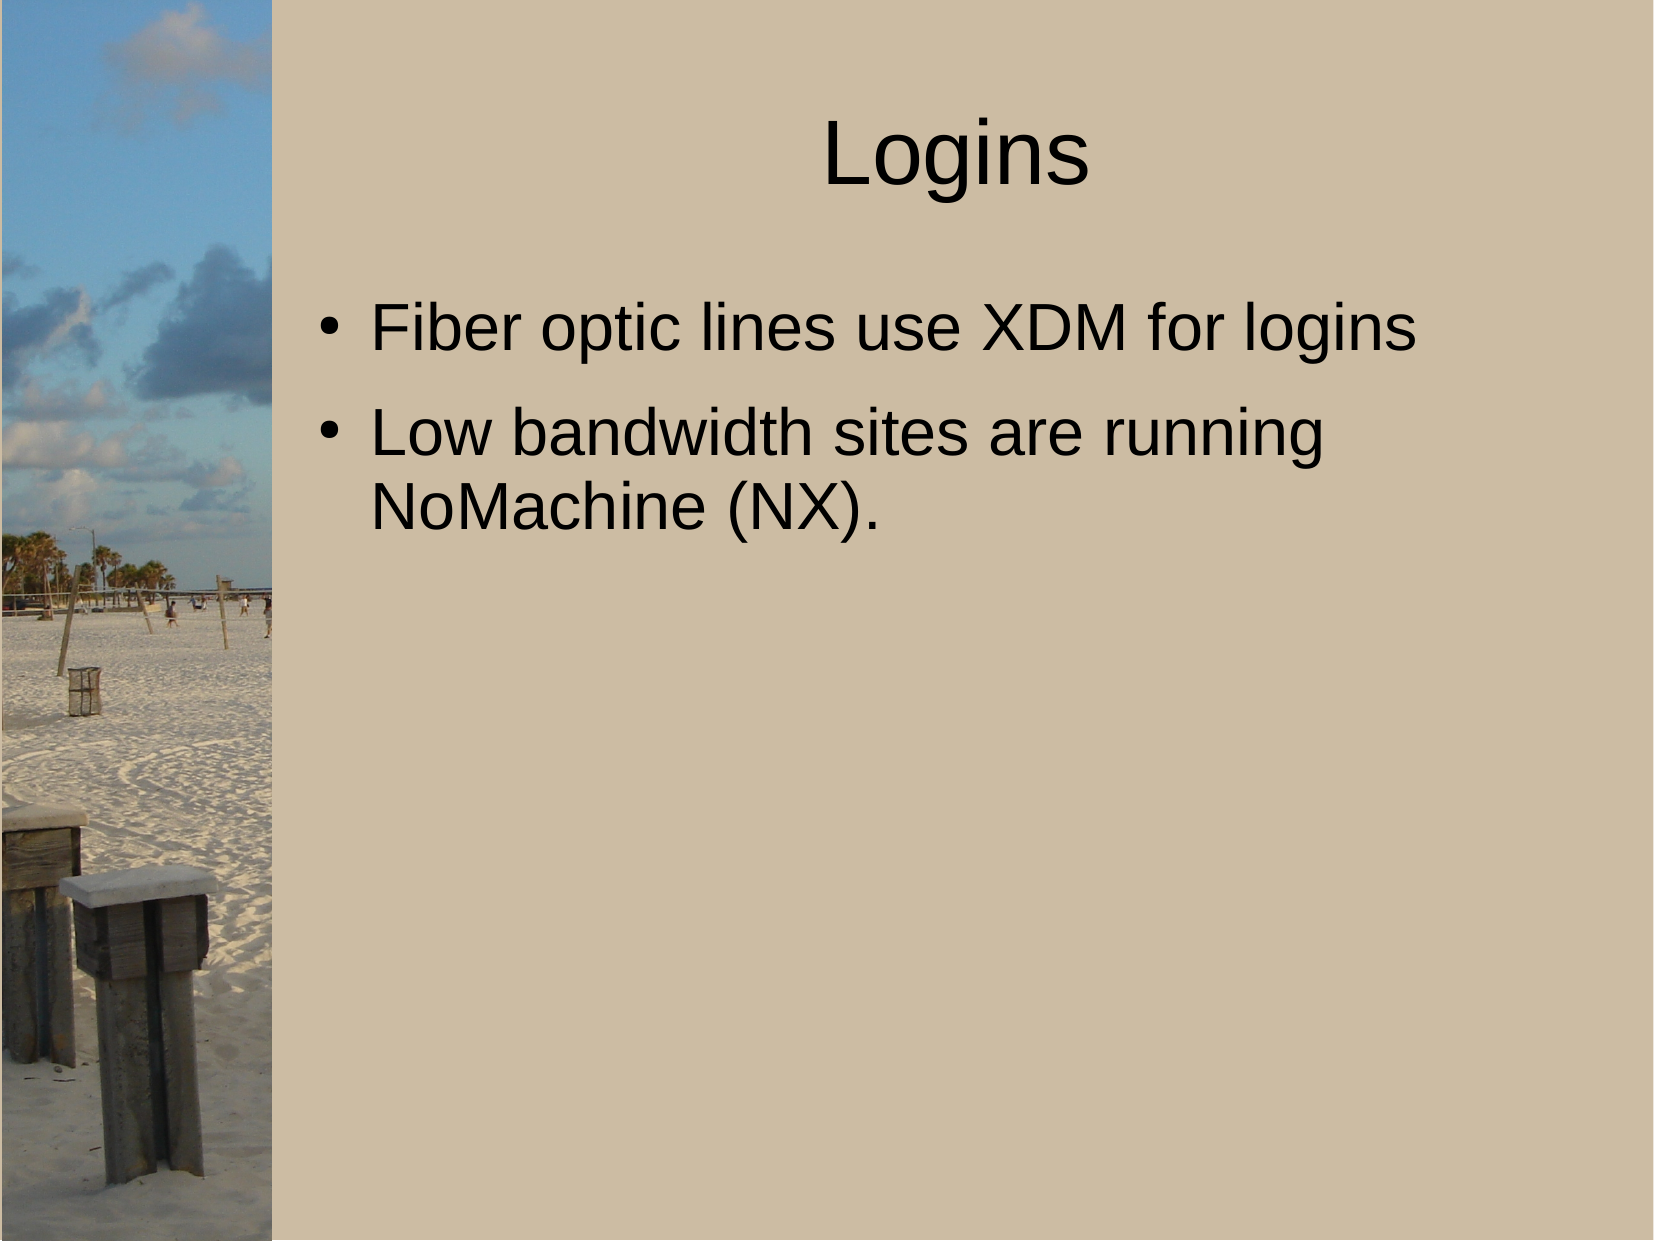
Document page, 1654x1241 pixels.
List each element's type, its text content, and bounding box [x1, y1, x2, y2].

picture [2, 0, 272, 1241]
title Logins [300, 49, 1613, 257]
list Fiber optic lines use XDM for logins Low bandwidth sites are running NoMachine (NX). [300, 290, 1613, 1094]
